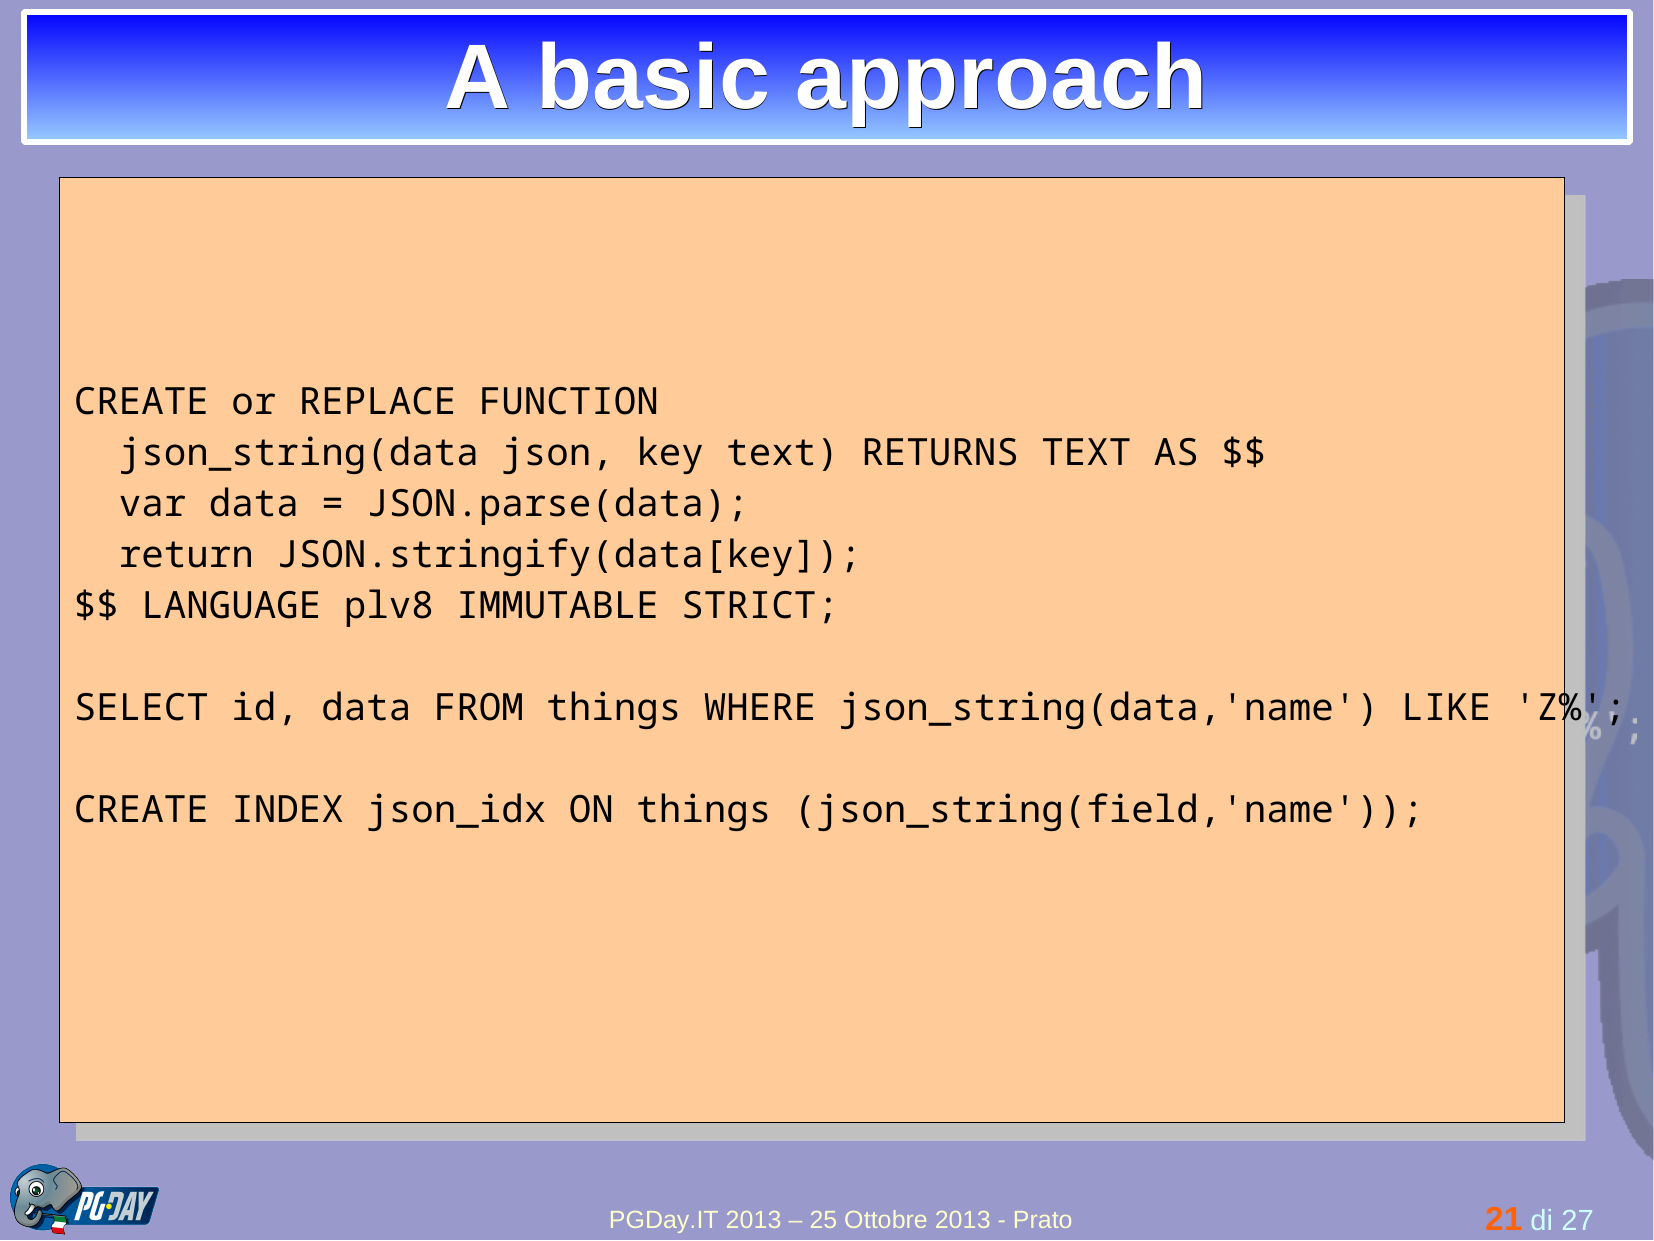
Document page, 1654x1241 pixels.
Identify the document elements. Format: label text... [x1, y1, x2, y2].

text_box CREATE or REPLACE FUNCTION json_string(data json, key text) RETURNS TEXT AS $$ var data = JSON.parse(data); return JSON.stringify(data[key]); $$ LANGUAGE plv8 IMMUTABLE STRICT; SELECT id, data FROM things WHERE json_string(data,'name') LIKE 'Z%'; CREATE INDEX json_idx ON things (json_string(field,'name')); [59, 177, 1565, 1123]
picture [1191, 279, 1654, 1182]
picture [9, 1163, 160, 1236]
title A basic approach [23, 11, 1630, 142]
